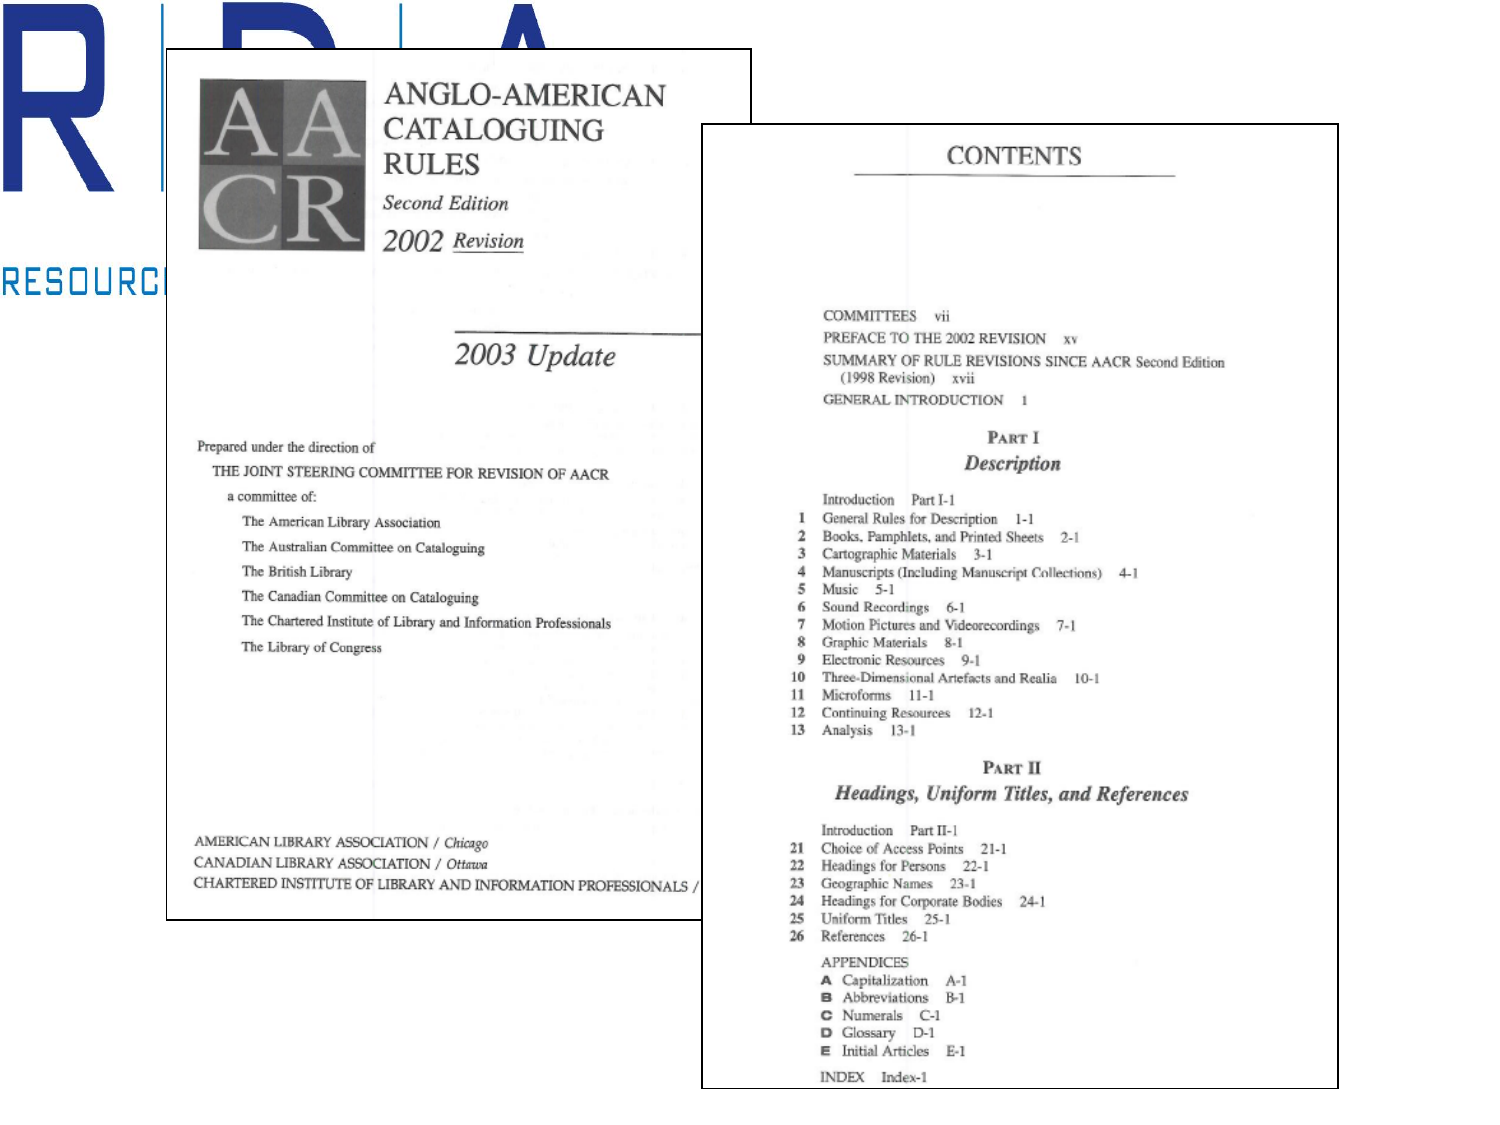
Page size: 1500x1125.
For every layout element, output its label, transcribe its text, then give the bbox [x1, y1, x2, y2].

text_box 18 [1074, 1042, 1426, 1103]
picture [167, 50, 751, 920]
picture [702, 125, 1338, 1088]
